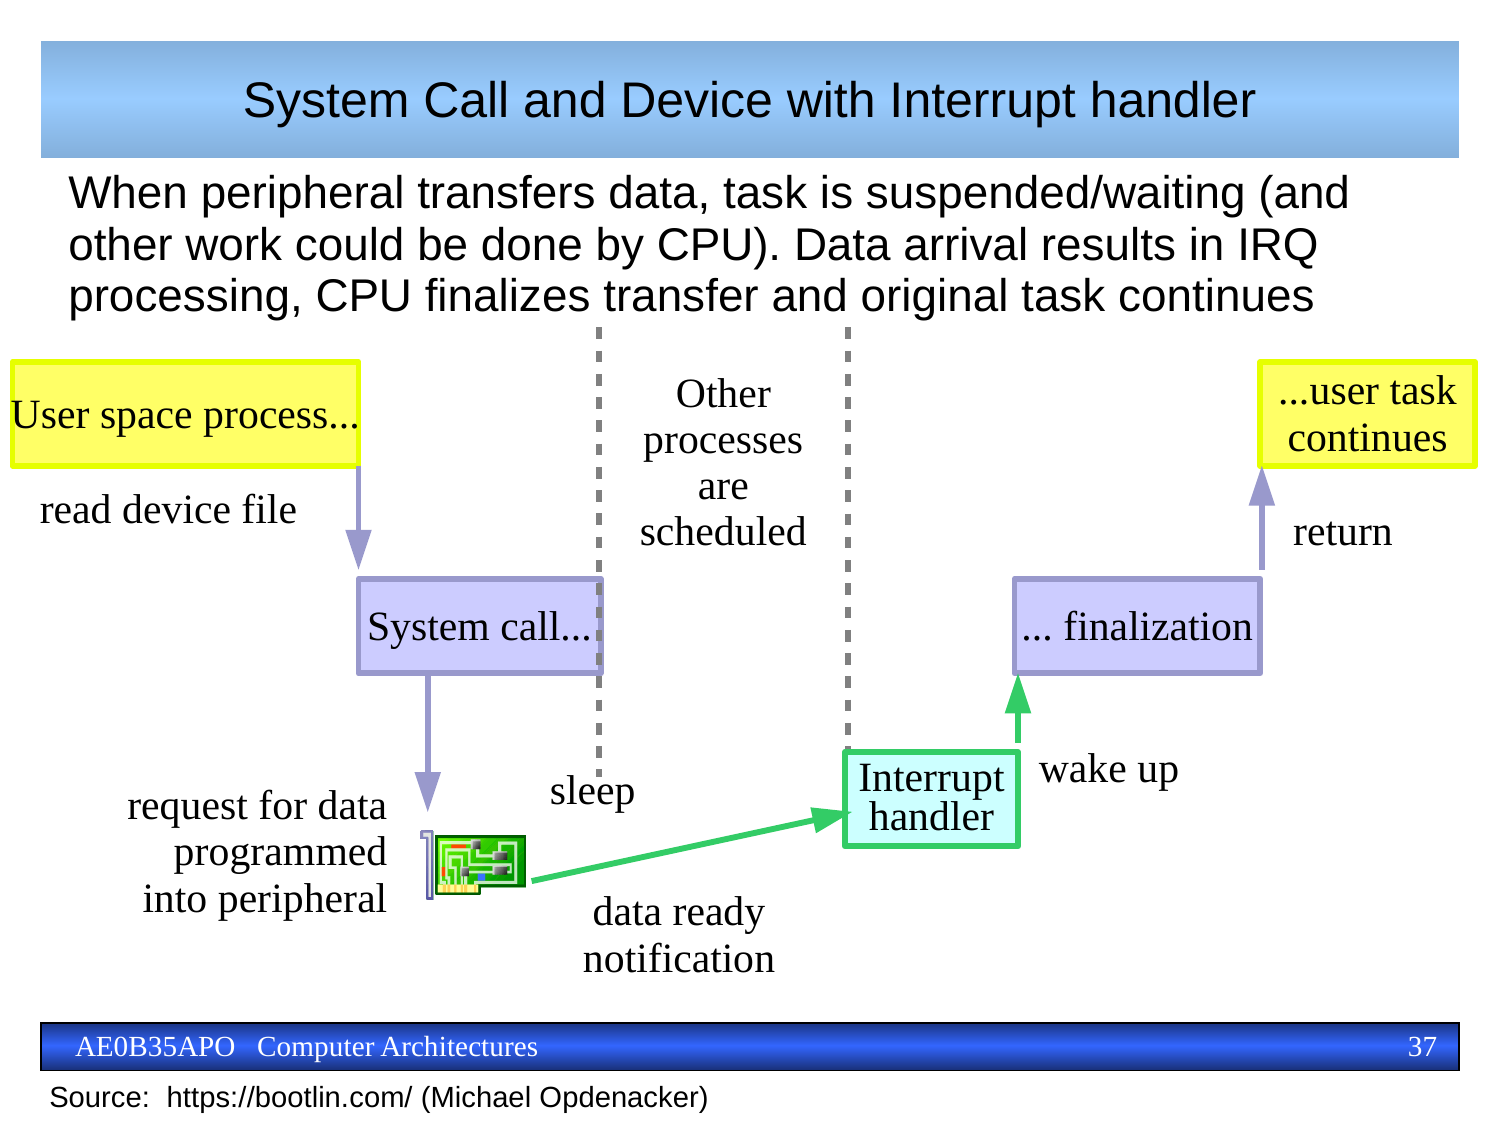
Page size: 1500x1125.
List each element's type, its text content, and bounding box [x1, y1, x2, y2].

text_box ... finalization [1014, 578, 1261, 674]
text_box Interrupt handler [844, 751, 1018, 847]
text_box Source: https://bootlin.com/ (Michael Opdenacker) [34, 1073, 1413, 1125]
picture [420, 804, 532, 916]
text_box User space process... [12, 362, 359, 466]
list When peripheral transfers data, task is suspended/waiting (and other work could be done by CPU). Data arrival results in IRQ processing, CPU finalizes transfer and original task continues [50, 167, 1456, 1013]
text_box Other processes are scheduled [624, 362, 826, 601]
text_box request for data programmed into peripheral [112, 774, 413, 958]
text_box sleep [535, 759, 676, 831]
text_box ...user task continues [1260, 361, 1476, 466]
title System Call and Device with Interrupt handler [41, 41, 1459, 158]
text_box System call... [358, 578, 601, 674]
text_box wake up [1024, 737, 1300, 932]
text_box return [1278, 500, 1417, 572]
text_box data ready notification [568, 881, 949, 1008]
text_box read device file [24, 478, 324, 550]
